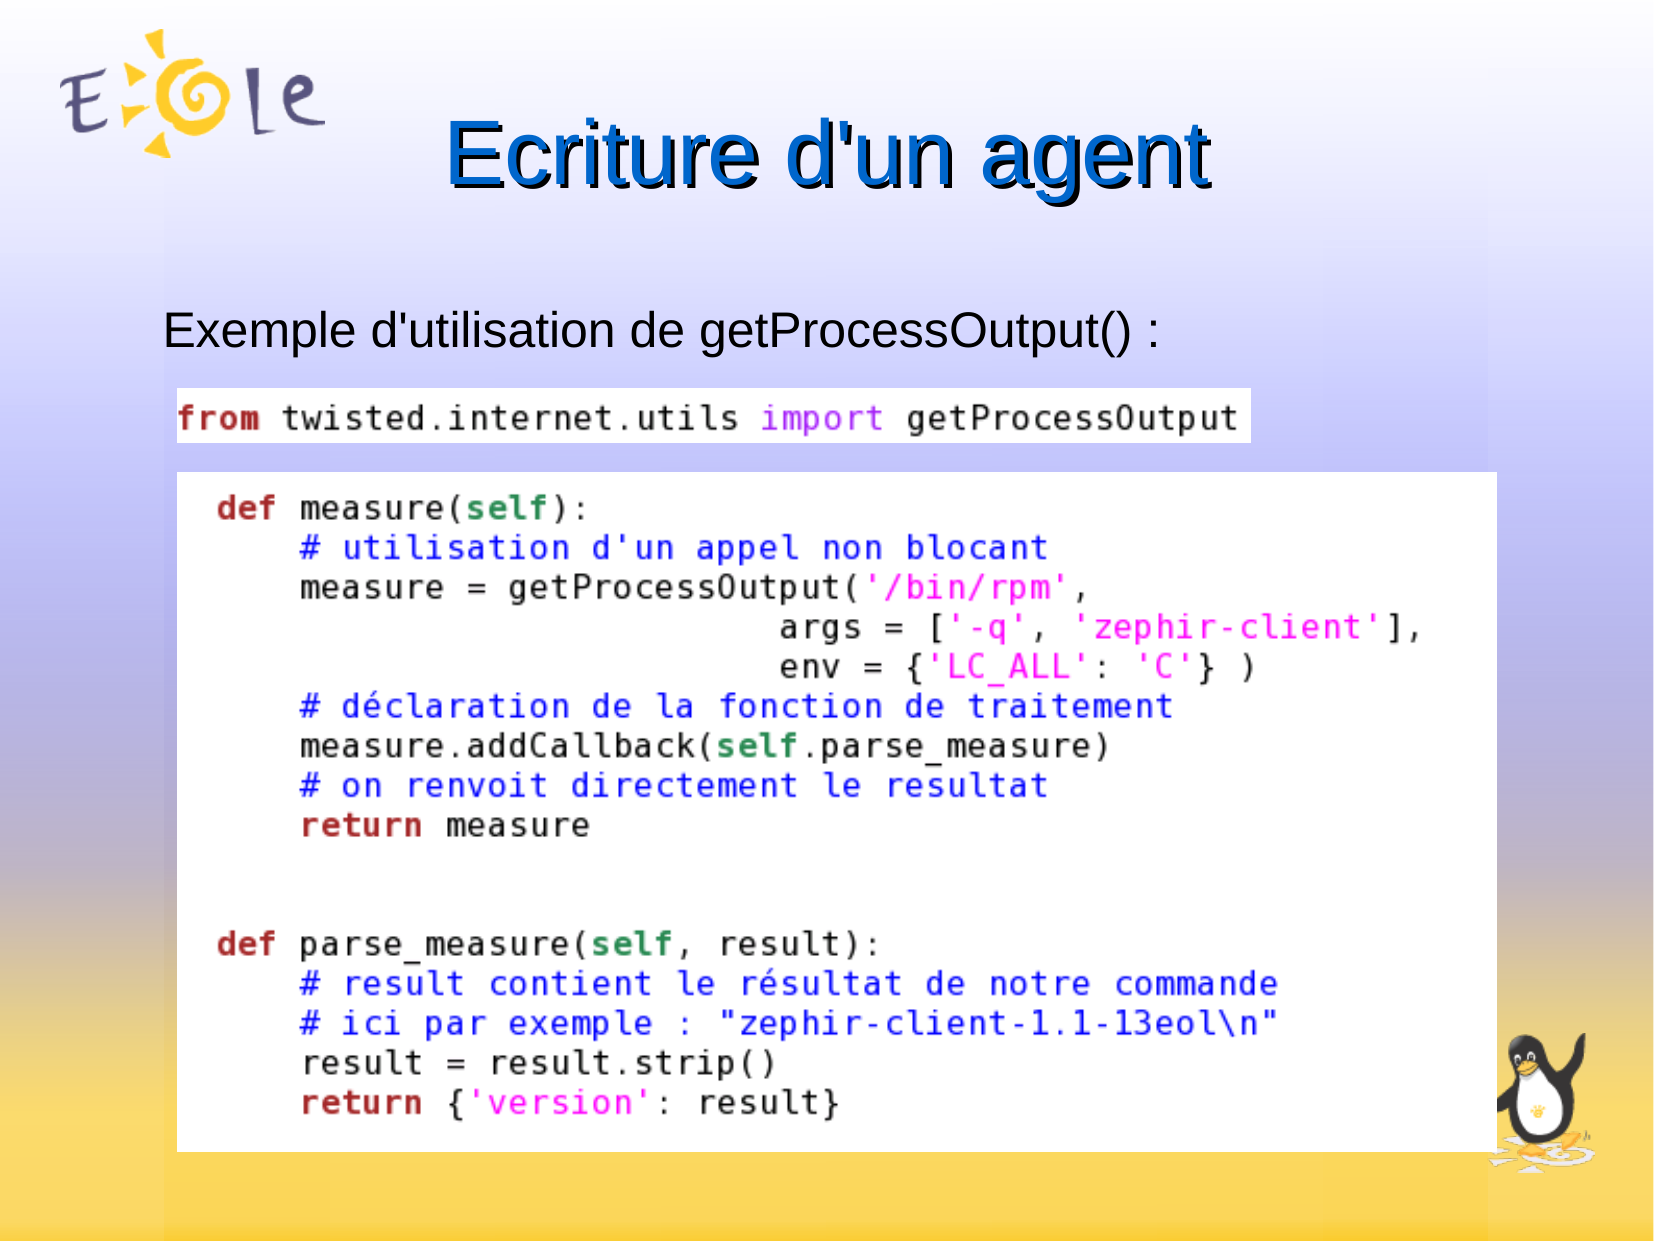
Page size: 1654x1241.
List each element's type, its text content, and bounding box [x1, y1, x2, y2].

text_box Exemple d'utilisation de getProcessOutput() : [147, 295, 1536, 975]
picture [0, 0, 1654, 1241]
title Ecriture d'un agent [82, 49, 1571, 257]
